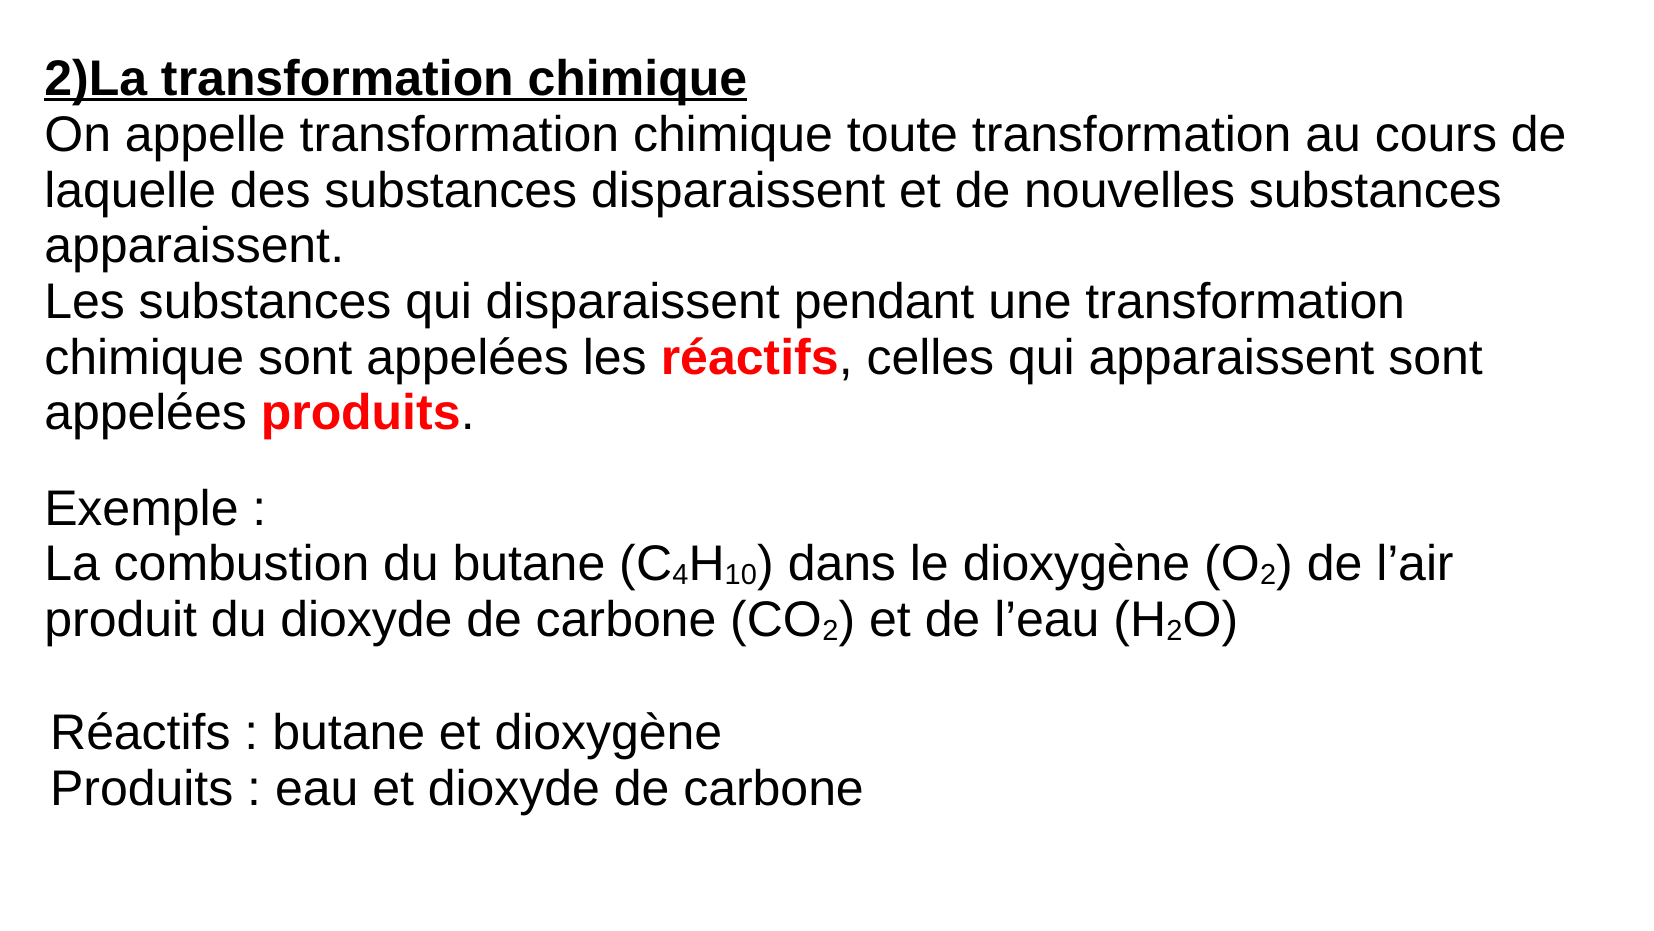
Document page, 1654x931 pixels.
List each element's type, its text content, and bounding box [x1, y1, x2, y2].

text_box Réactifs : butane et dioxygène Produits : eau et dioxyde de carbone [35, 696, 1512, 824]
text_box 2)La transformation chimique On appelle transformation chimique toute transformation au cours de laquelle des substances disparaissent et de nouvelles substances apparaissent. Les substances qui disparaissent pendant une transformation chimique sont appelées les réactifs, celles qui apparaissent sont appelées produits. [29, 42, 1602, 448]
text_box Exemple : La combustion du butane (C4H10) dans le dioxygène (O2) de l’air produit du dioxyde de carbone (CO2) et de l’eau (H2O) [29, 472, 1565, 655]
